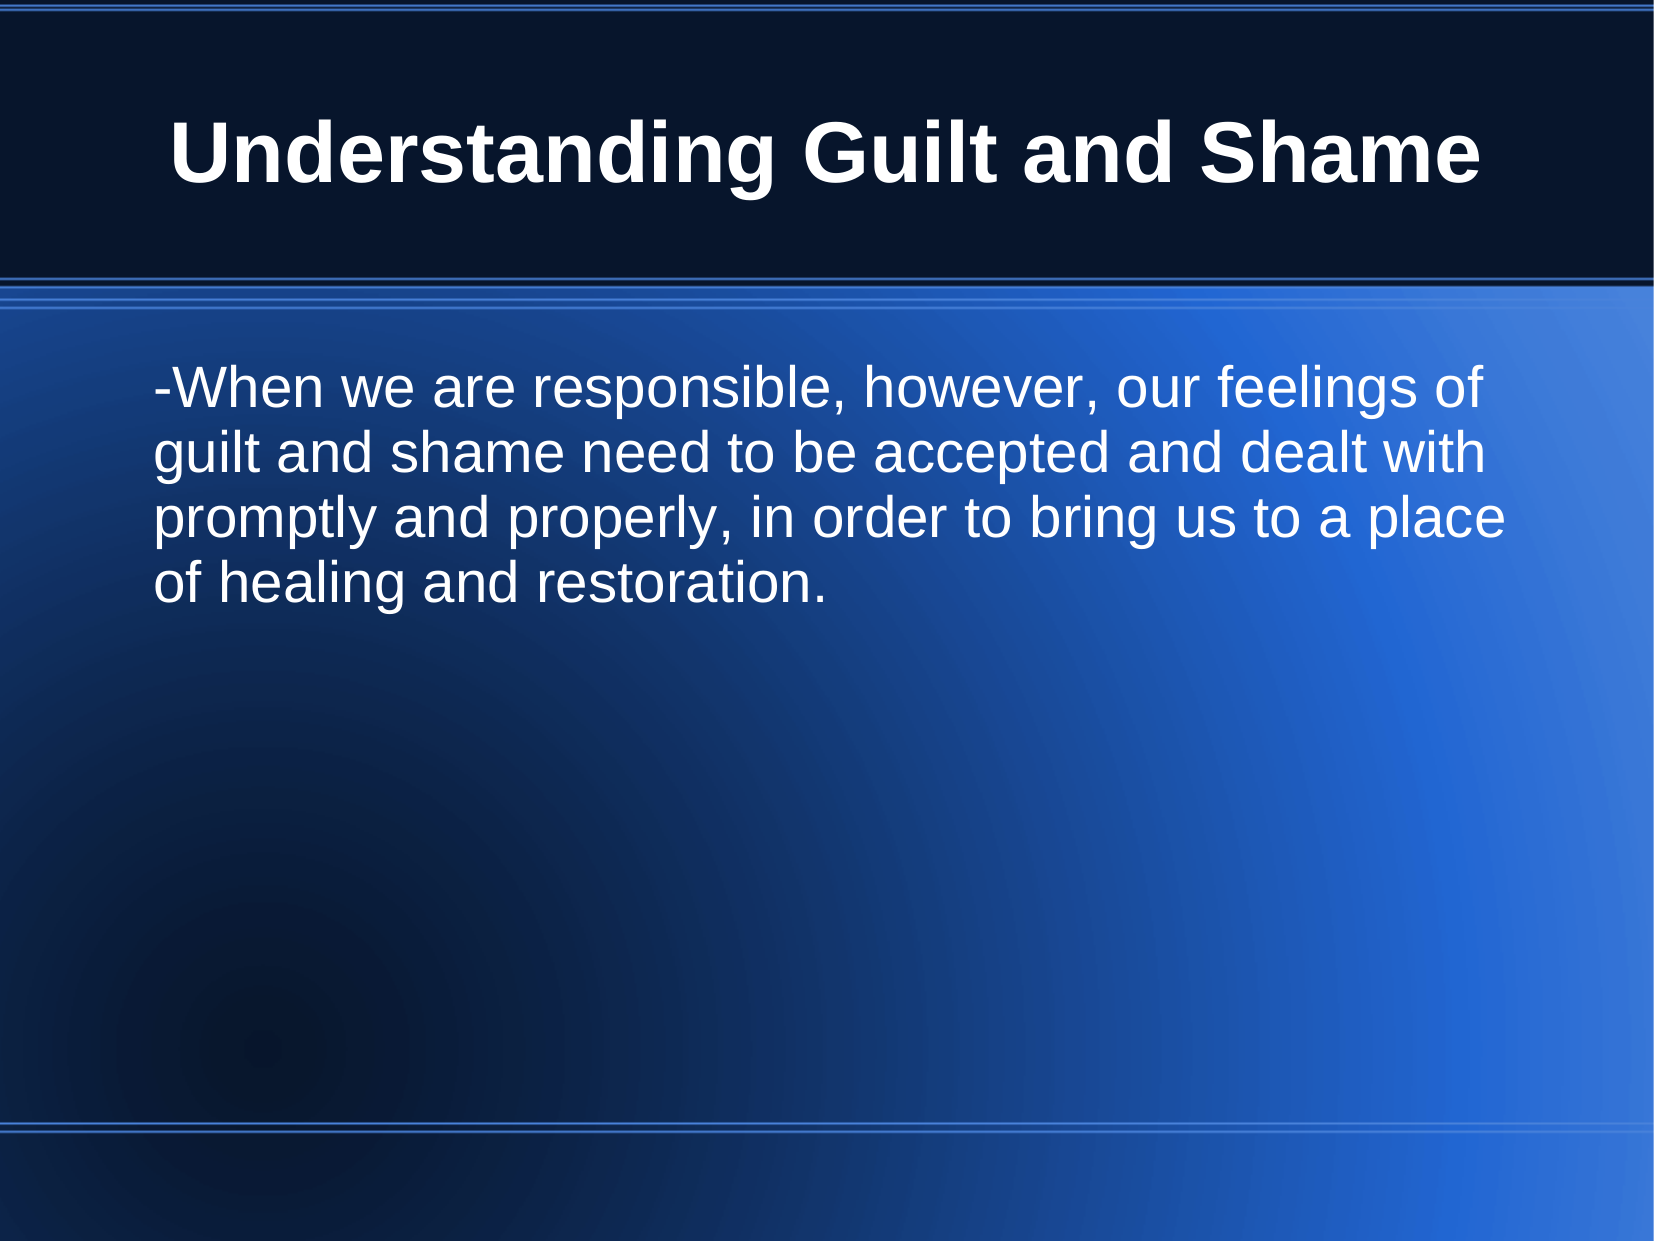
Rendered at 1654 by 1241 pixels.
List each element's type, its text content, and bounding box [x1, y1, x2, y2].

list -When we are responsible, however, our feelings of guilt and shame need to be accepted and dealt with promptly and properly, in order to bring us to a place of healing and restoration. [82, 355, 1571, 1058]
title Understanding Guilt and Shame [82, 49, 1571, 257]
picture [0, 0, 1654, 1241]
